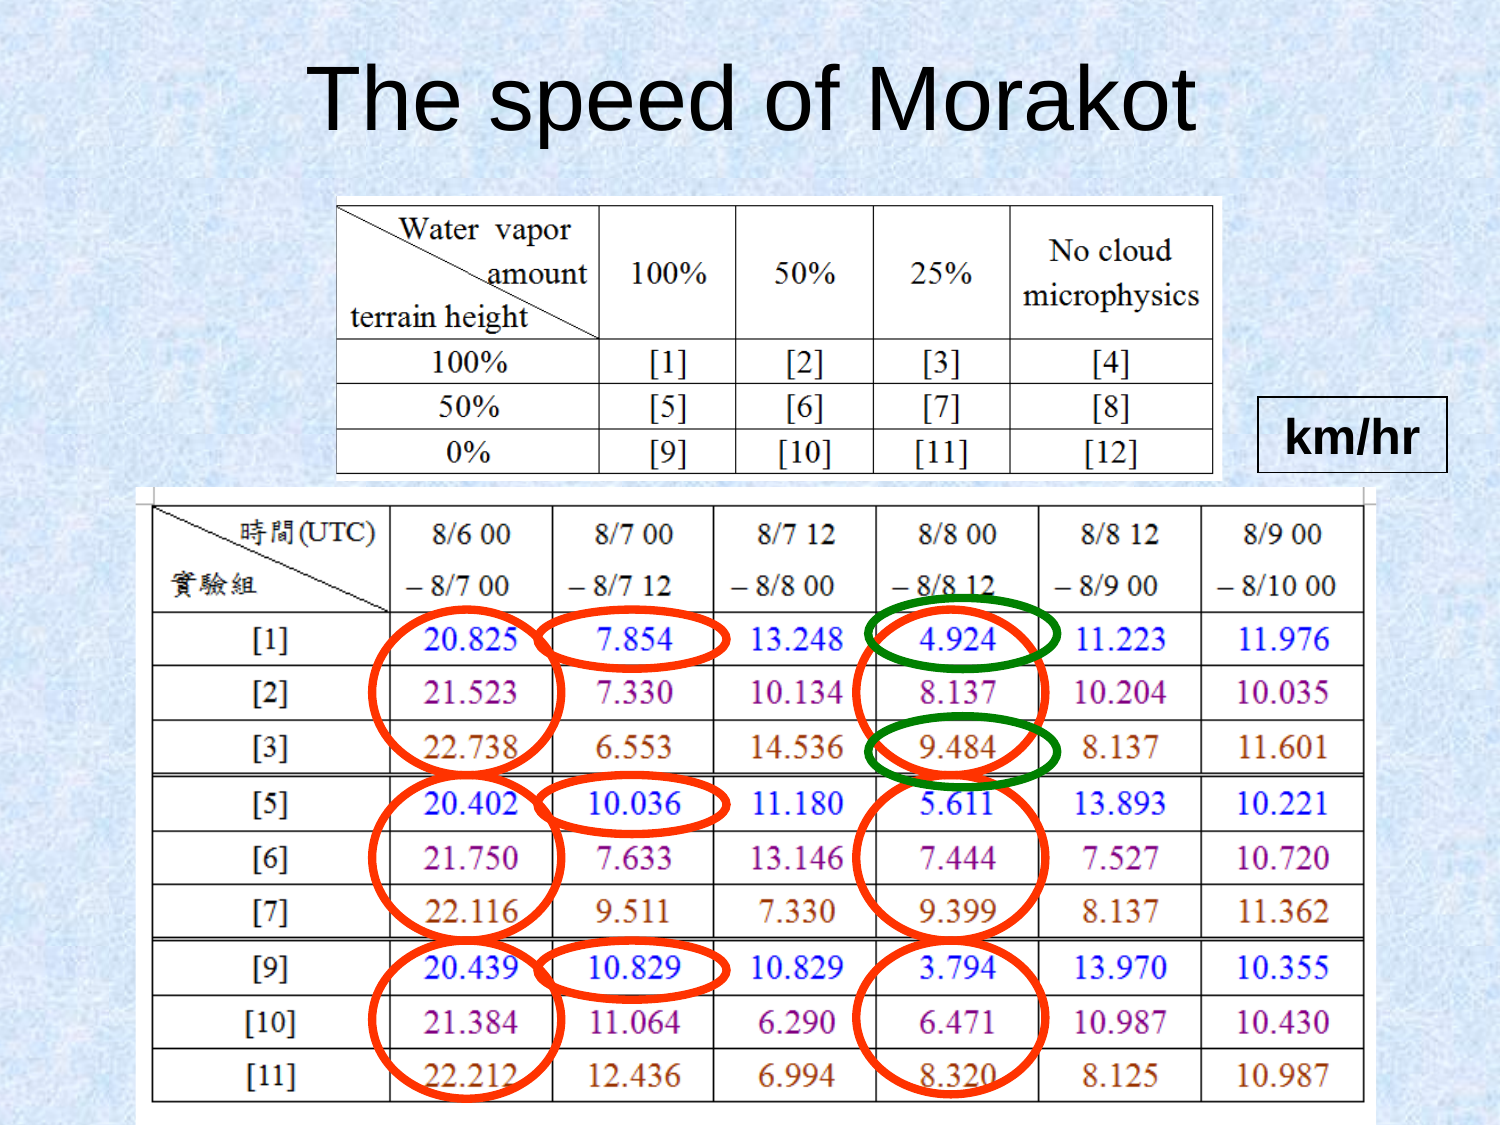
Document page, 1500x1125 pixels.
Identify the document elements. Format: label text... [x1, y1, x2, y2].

title The speed of Morakot [76, 0, 1427, 188]
text_box km/hr [1257, 397, 1447, 473]
picture [0, 0, 1500, 1125]
